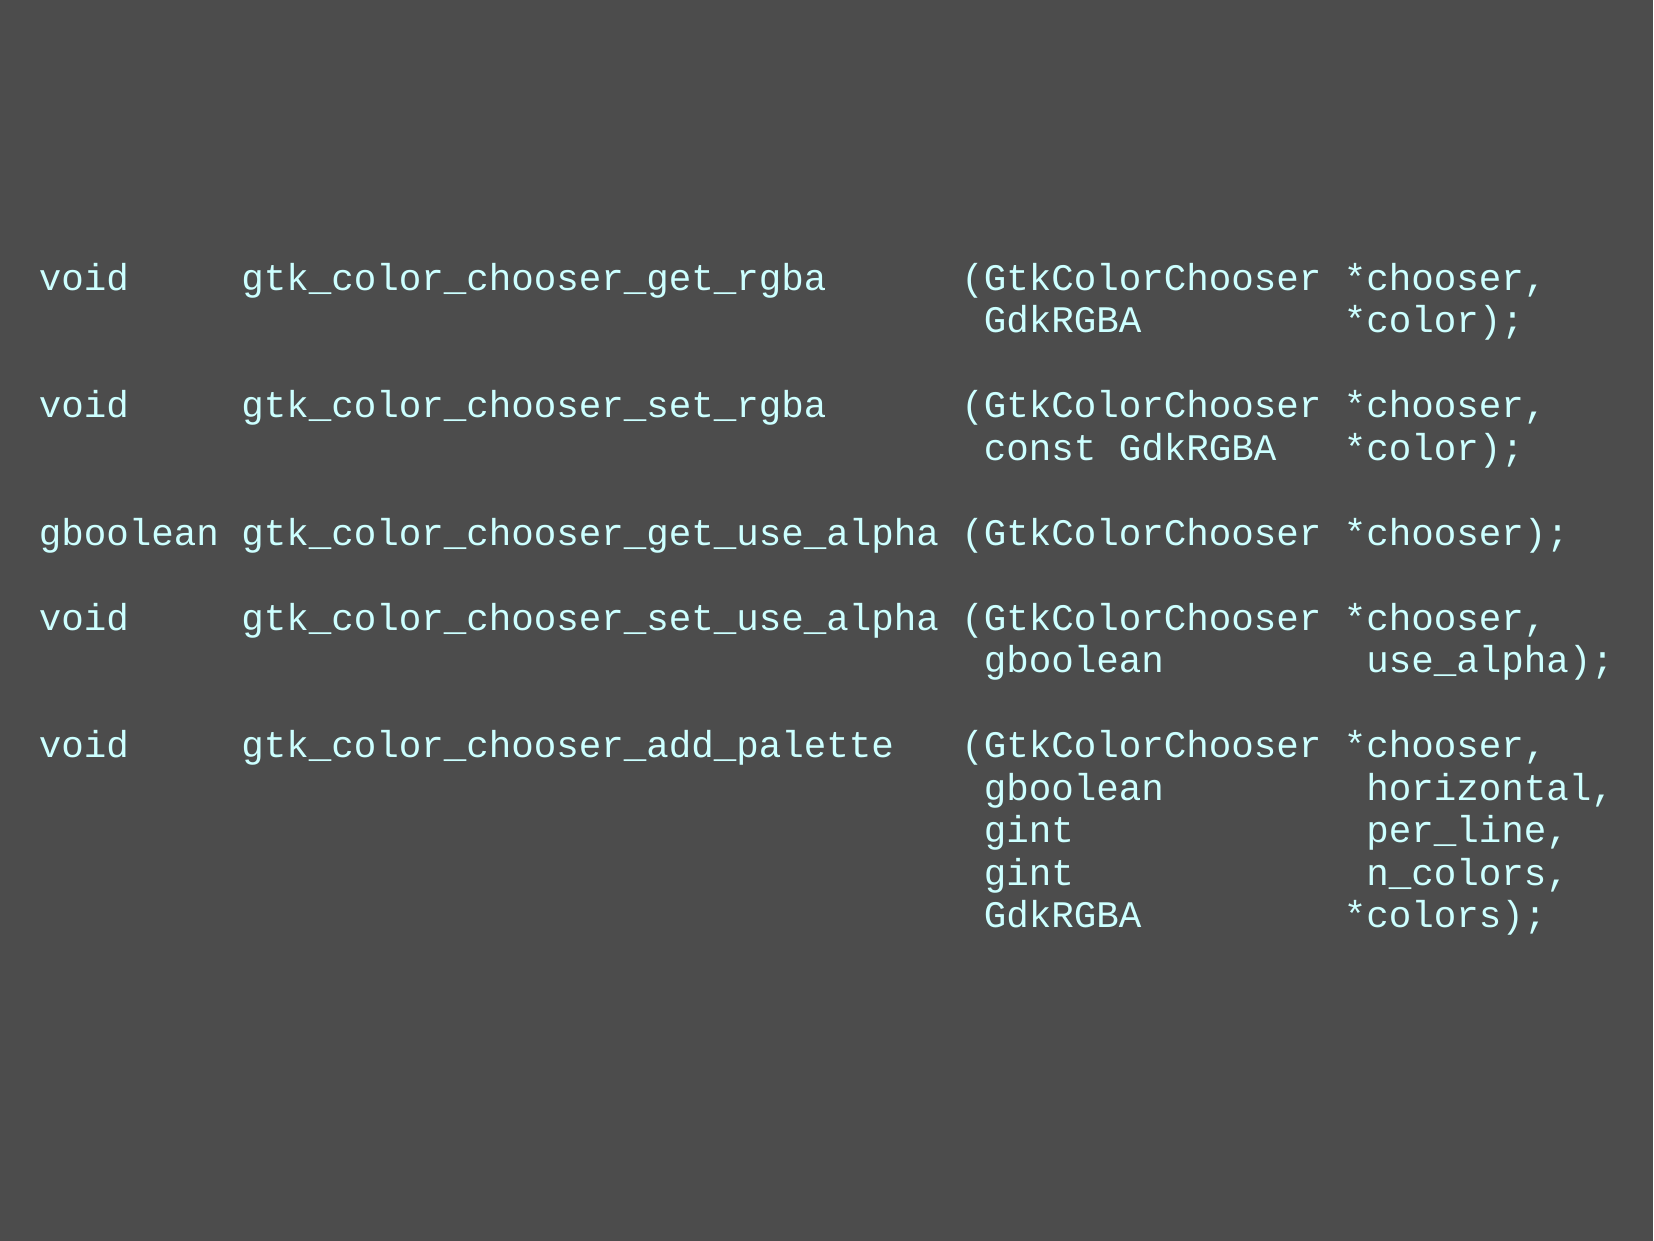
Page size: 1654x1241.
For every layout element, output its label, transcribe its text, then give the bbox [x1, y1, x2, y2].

text_box void gtk_color_chooser_get_rgba (GtkColorChooser *chooser, GdkRGBA *color); void gtk_color_chooser_set_rgba (GtkColorChooser *chooser, const GdkRGBA *color); gboolean gtk_color_chooser_get_use_alpha (GtkColorChooser *chooser); void gtk_color_chooser_set_use_alpha (GtkColorChooser *chooser, gboolean use_alpha); void gtk_color_chooser_add_palette (GtkColorChooser *chooser, gboolean horizontal, gint per_line, gint n_colors, GdkRGBA *colors); [24, 251, 1629, 990]
